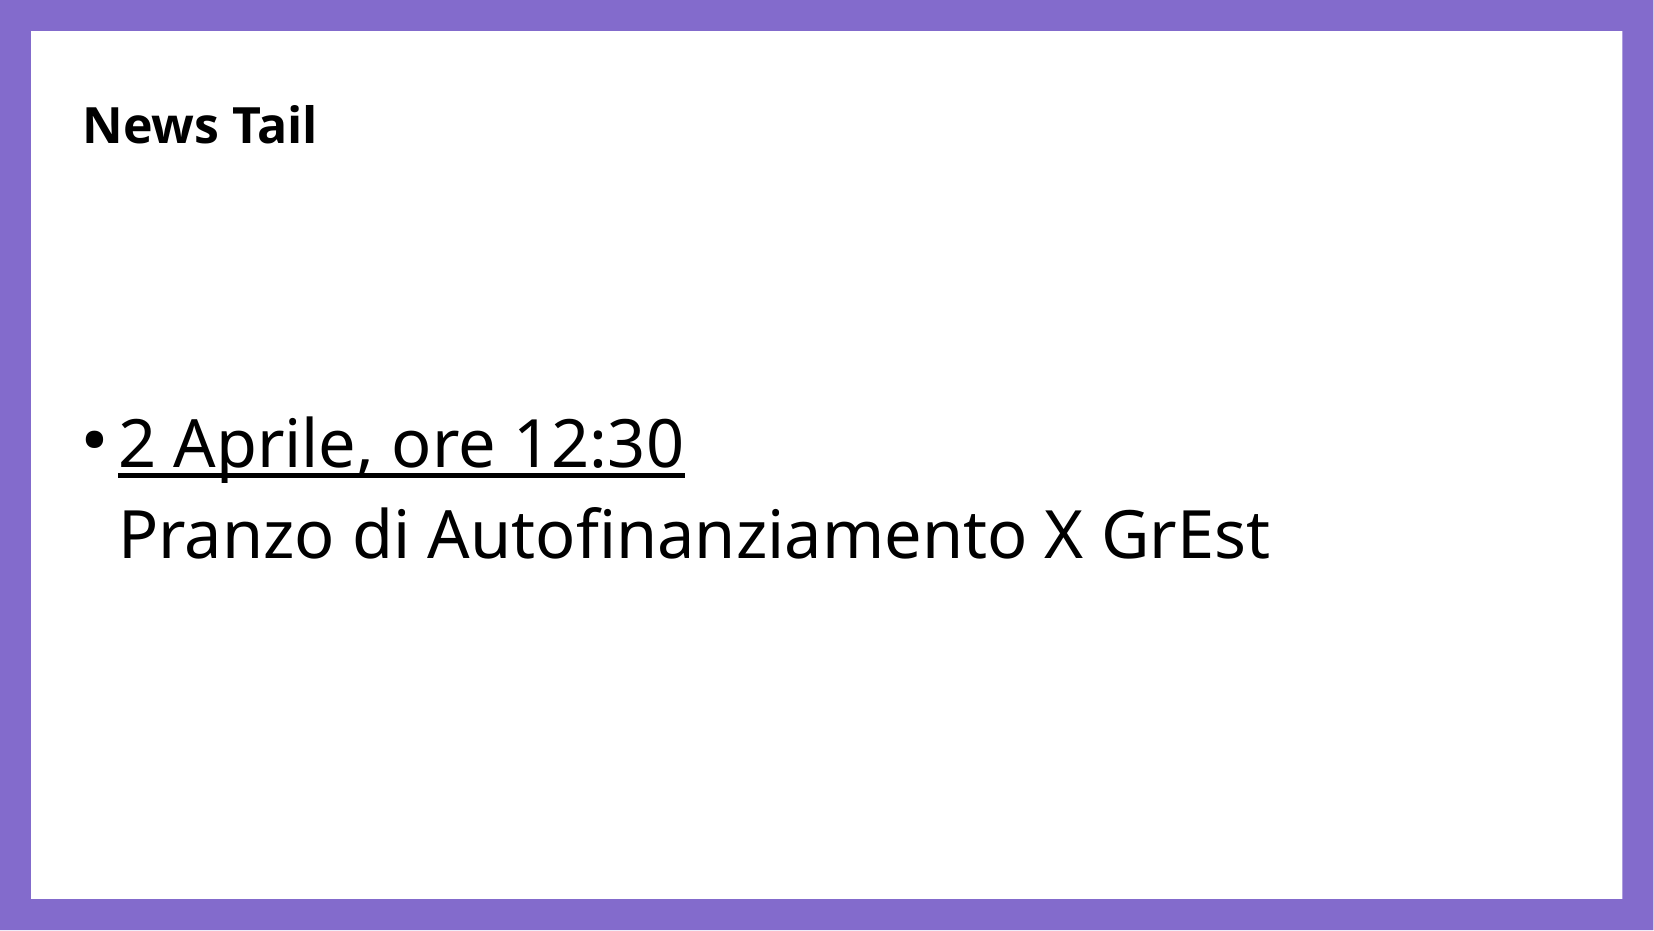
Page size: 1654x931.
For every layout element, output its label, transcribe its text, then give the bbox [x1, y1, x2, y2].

subtitle 2 Aprile, ore 12:30 Pranzo di Autofinanziamento X GrEst [82, 197, 1571, 778]
title News Tail [82, 74, 1094, 174]
